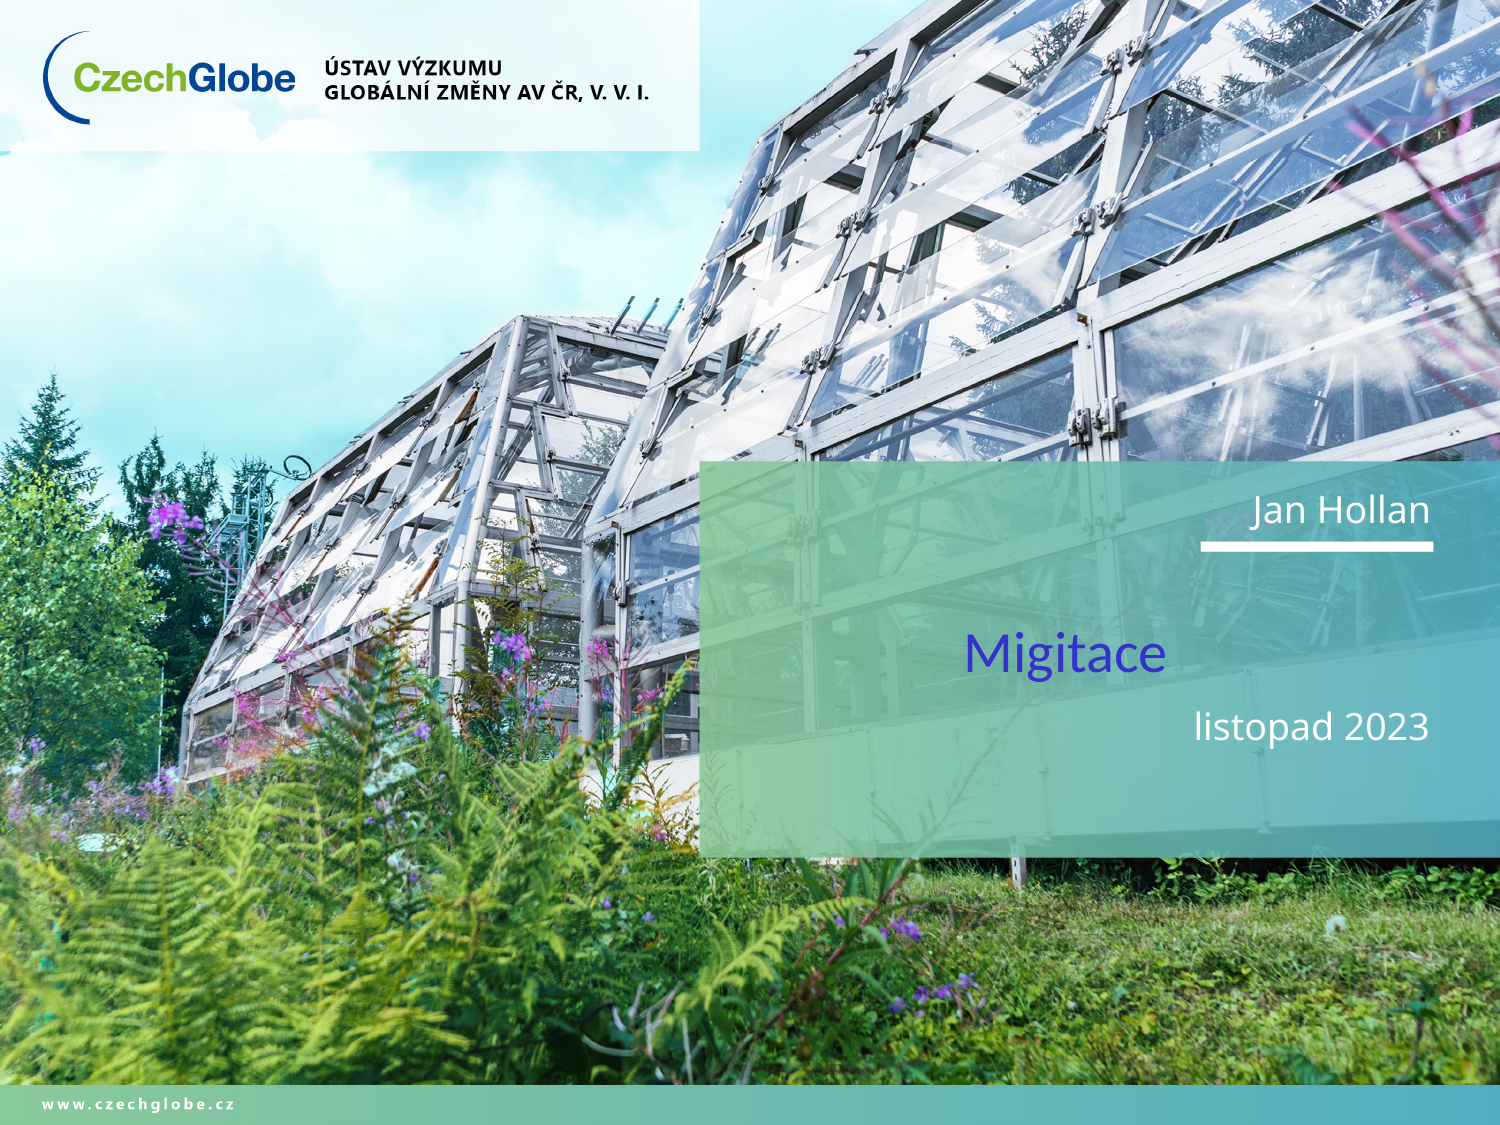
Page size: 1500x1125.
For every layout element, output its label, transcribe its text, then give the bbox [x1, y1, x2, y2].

text_box Migitace listopad 2023 [701, 614, 1430, 924]
text_box Jan Hollan [723, 478, 1447, 557]
picture [0, 0, 1500, 1125]
